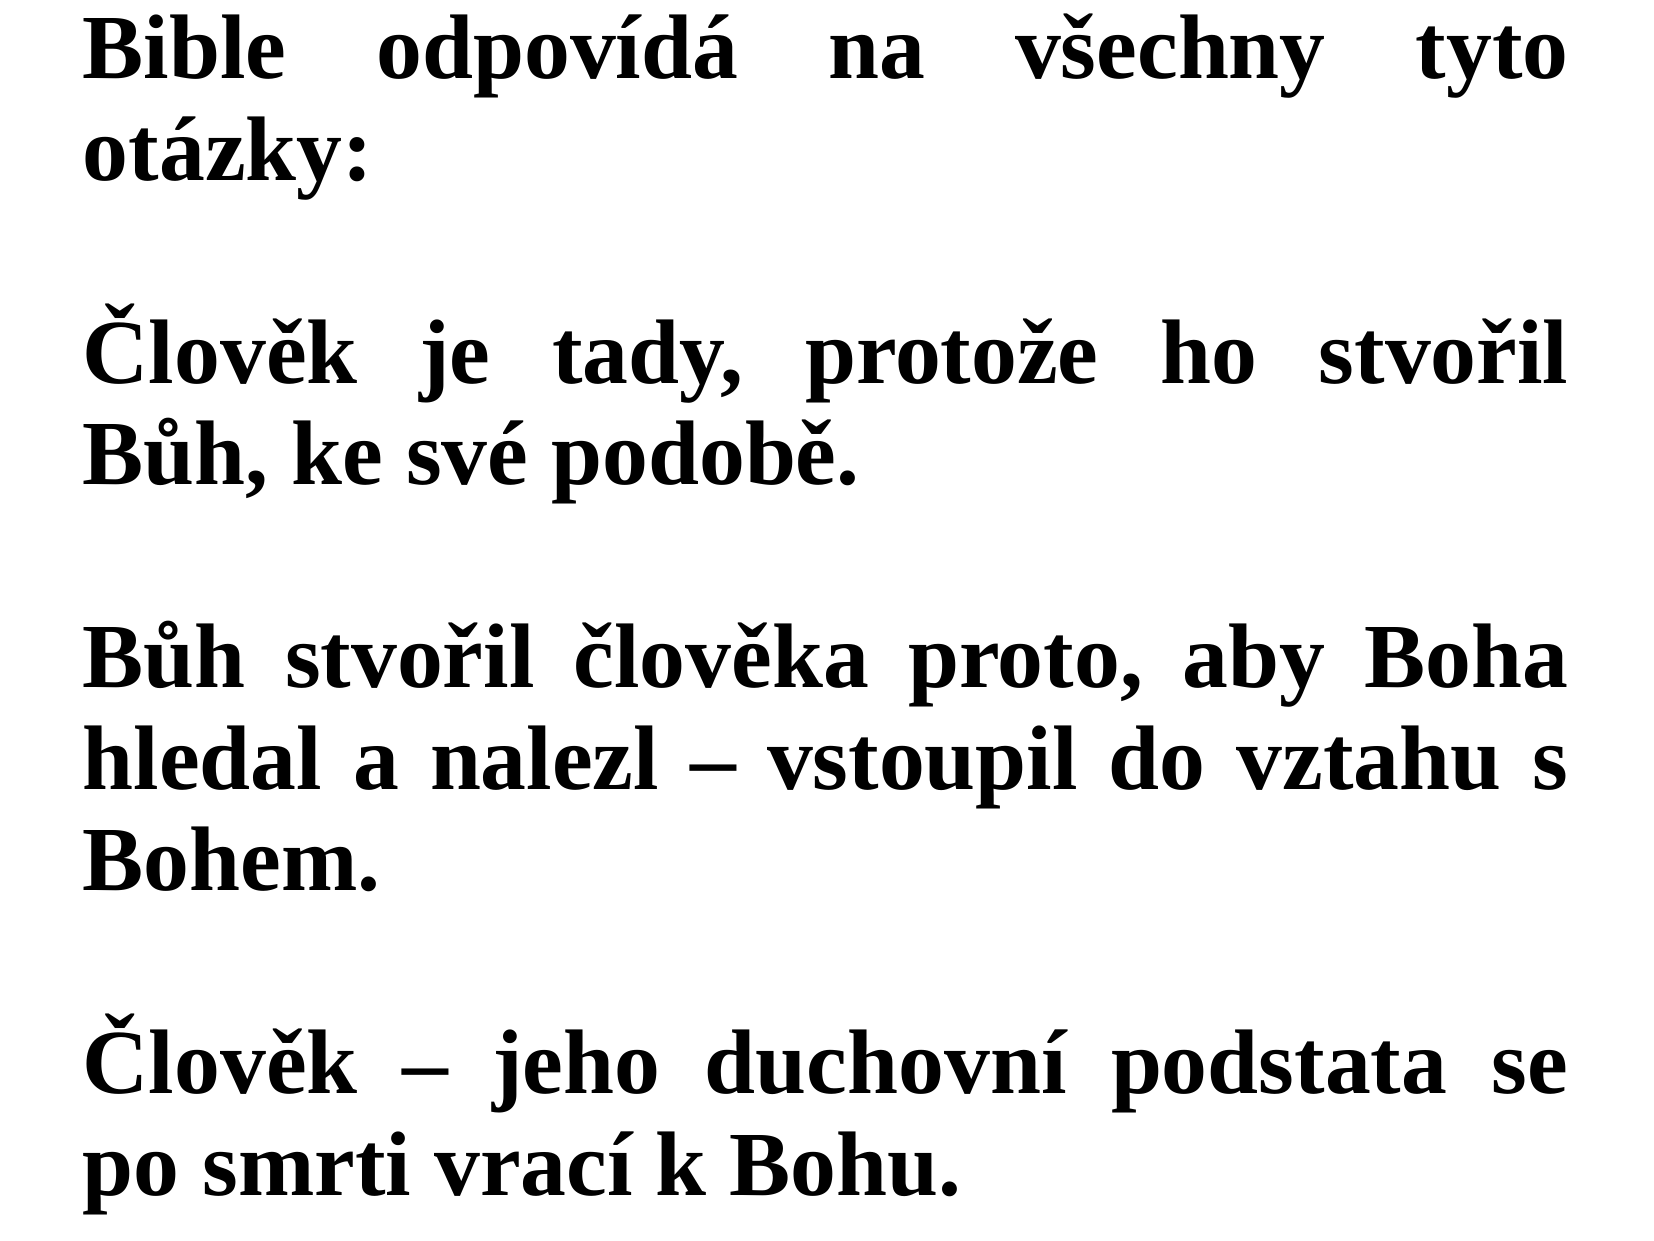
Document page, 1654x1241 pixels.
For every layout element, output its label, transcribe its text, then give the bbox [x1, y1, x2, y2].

subtitle Bible odpovídá na všechny tyto otázky: Člověk je tady, protože ho stvořil Bůh, ke své podobě. Bůh stvořil člověka proto, aby Boha hledal a nalezl – vstoupil do vztahu s Bohem. Člověk – jeho duchovní podstata se po smrti vrací k Bohu. [82, 0, 1571, 1216]
